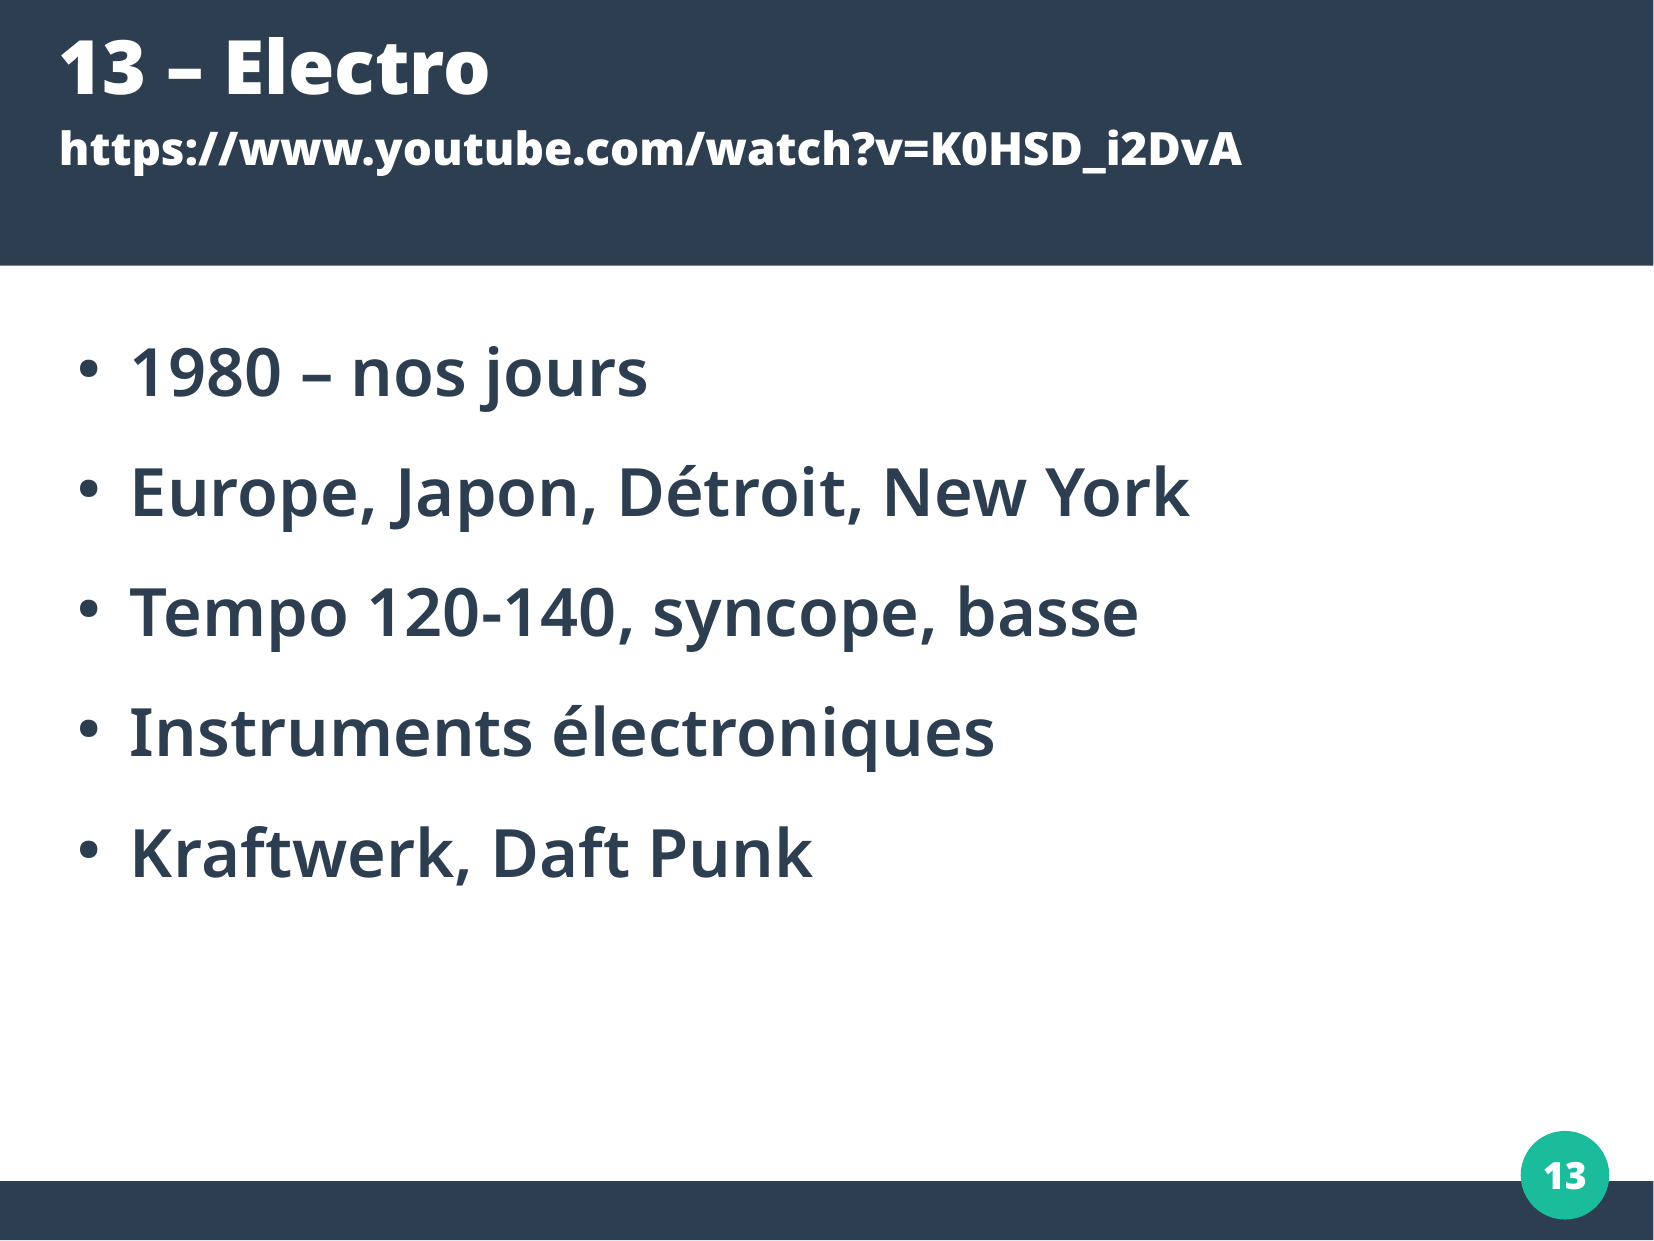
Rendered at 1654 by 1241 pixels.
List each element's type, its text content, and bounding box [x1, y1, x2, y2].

list 1980 – nos jours Europe, Japon, Détroit, New York Tempo 120-140, syncope, basse Instruments électroniques Kraftwerk, Daft Punk [59, 324, 1595, 1152]
title 13 – Electro https://www.youtube.com/watch?v=K0HSD_i2DvA [59, 49, 1595, 207]
